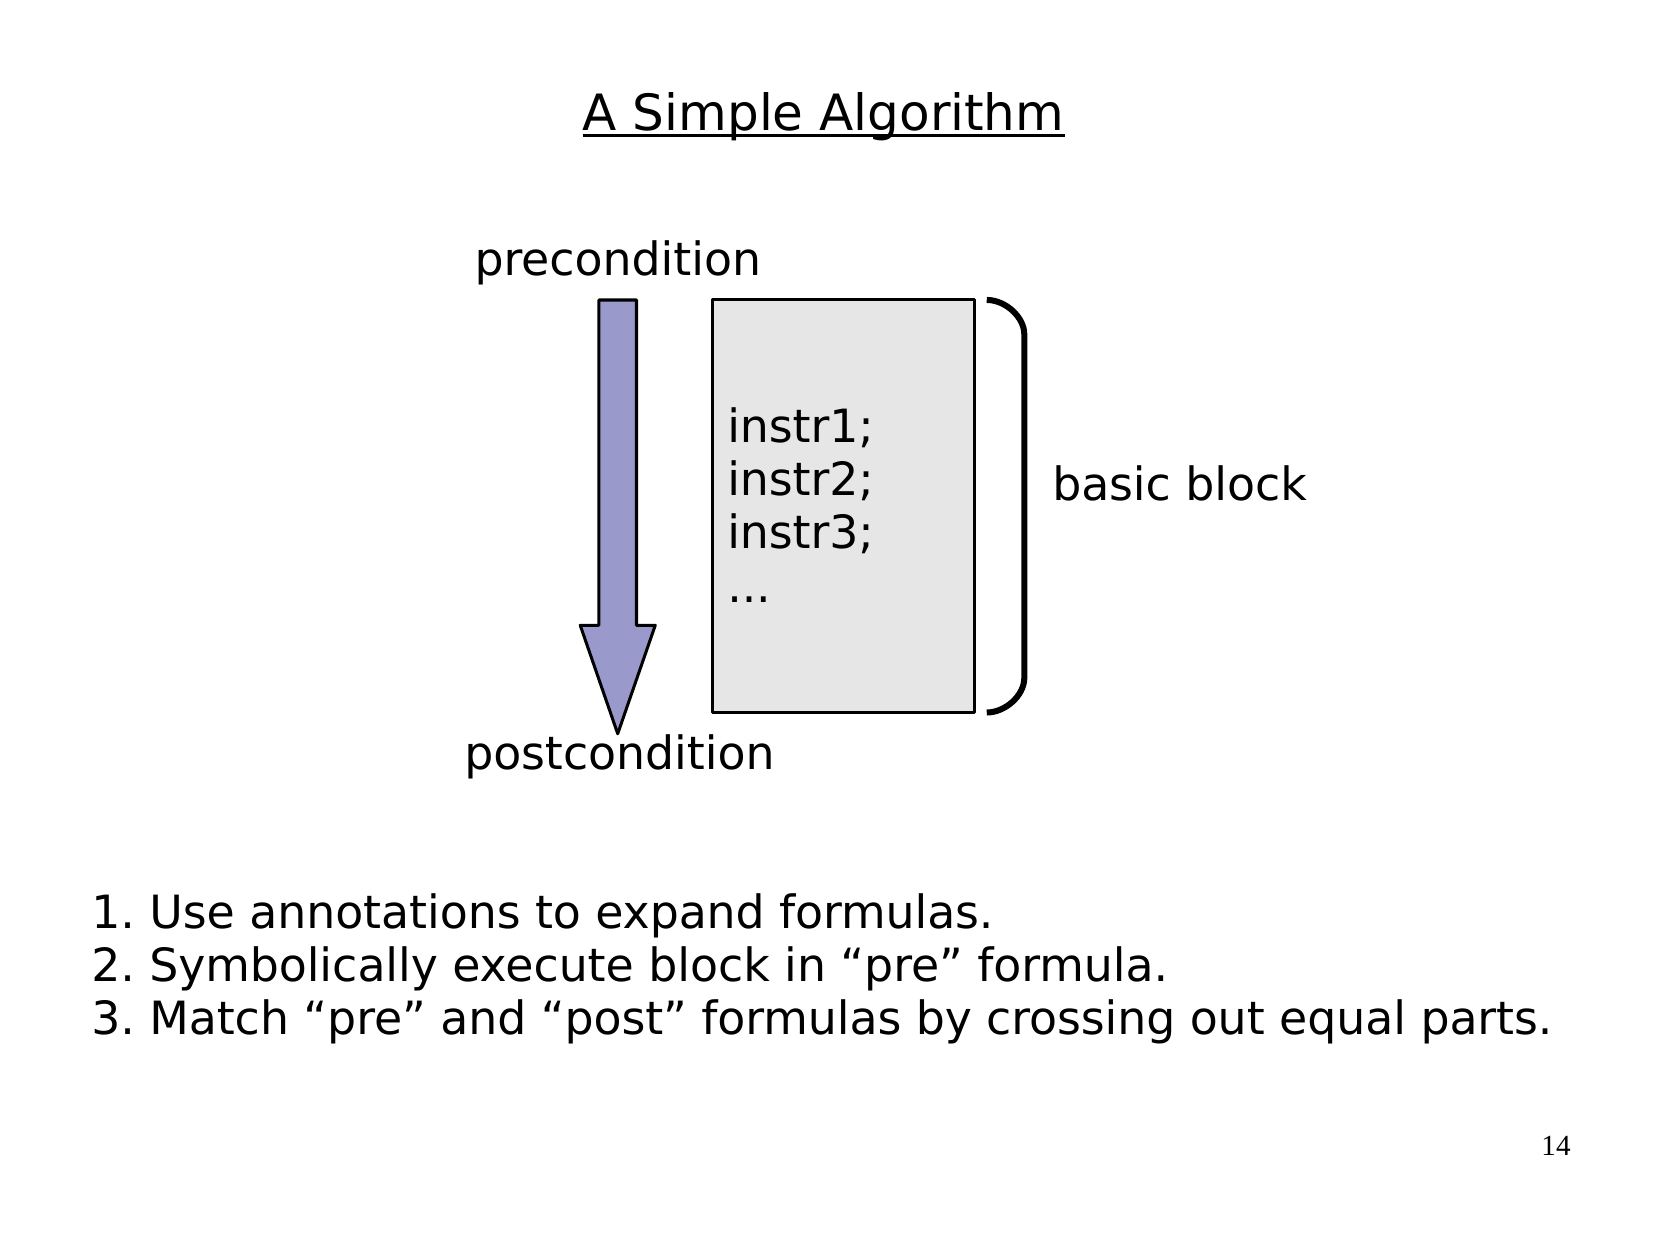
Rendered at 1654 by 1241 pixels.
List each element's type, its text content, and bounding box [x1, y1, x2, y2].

text_box [580, 300, 656, 734]
text_box basic block [1037, 450, 1338, 519]
text_box instr1; instr2; instr3; ... [712, 299, 975, 713]
text_box A Simple Algorithm [567, 76, 1086, 151]
text_box 1. Use annotations to expand formulas. 2. Symbolically execute block in “pre” formula. 3. Match “pre” and “post” formulas by crossing out equal parts. [76, 878, 1577, 1053]
text_box postcondition [449, 719, 808, 788]
text_box precondition [459, 225, 781, 294]
